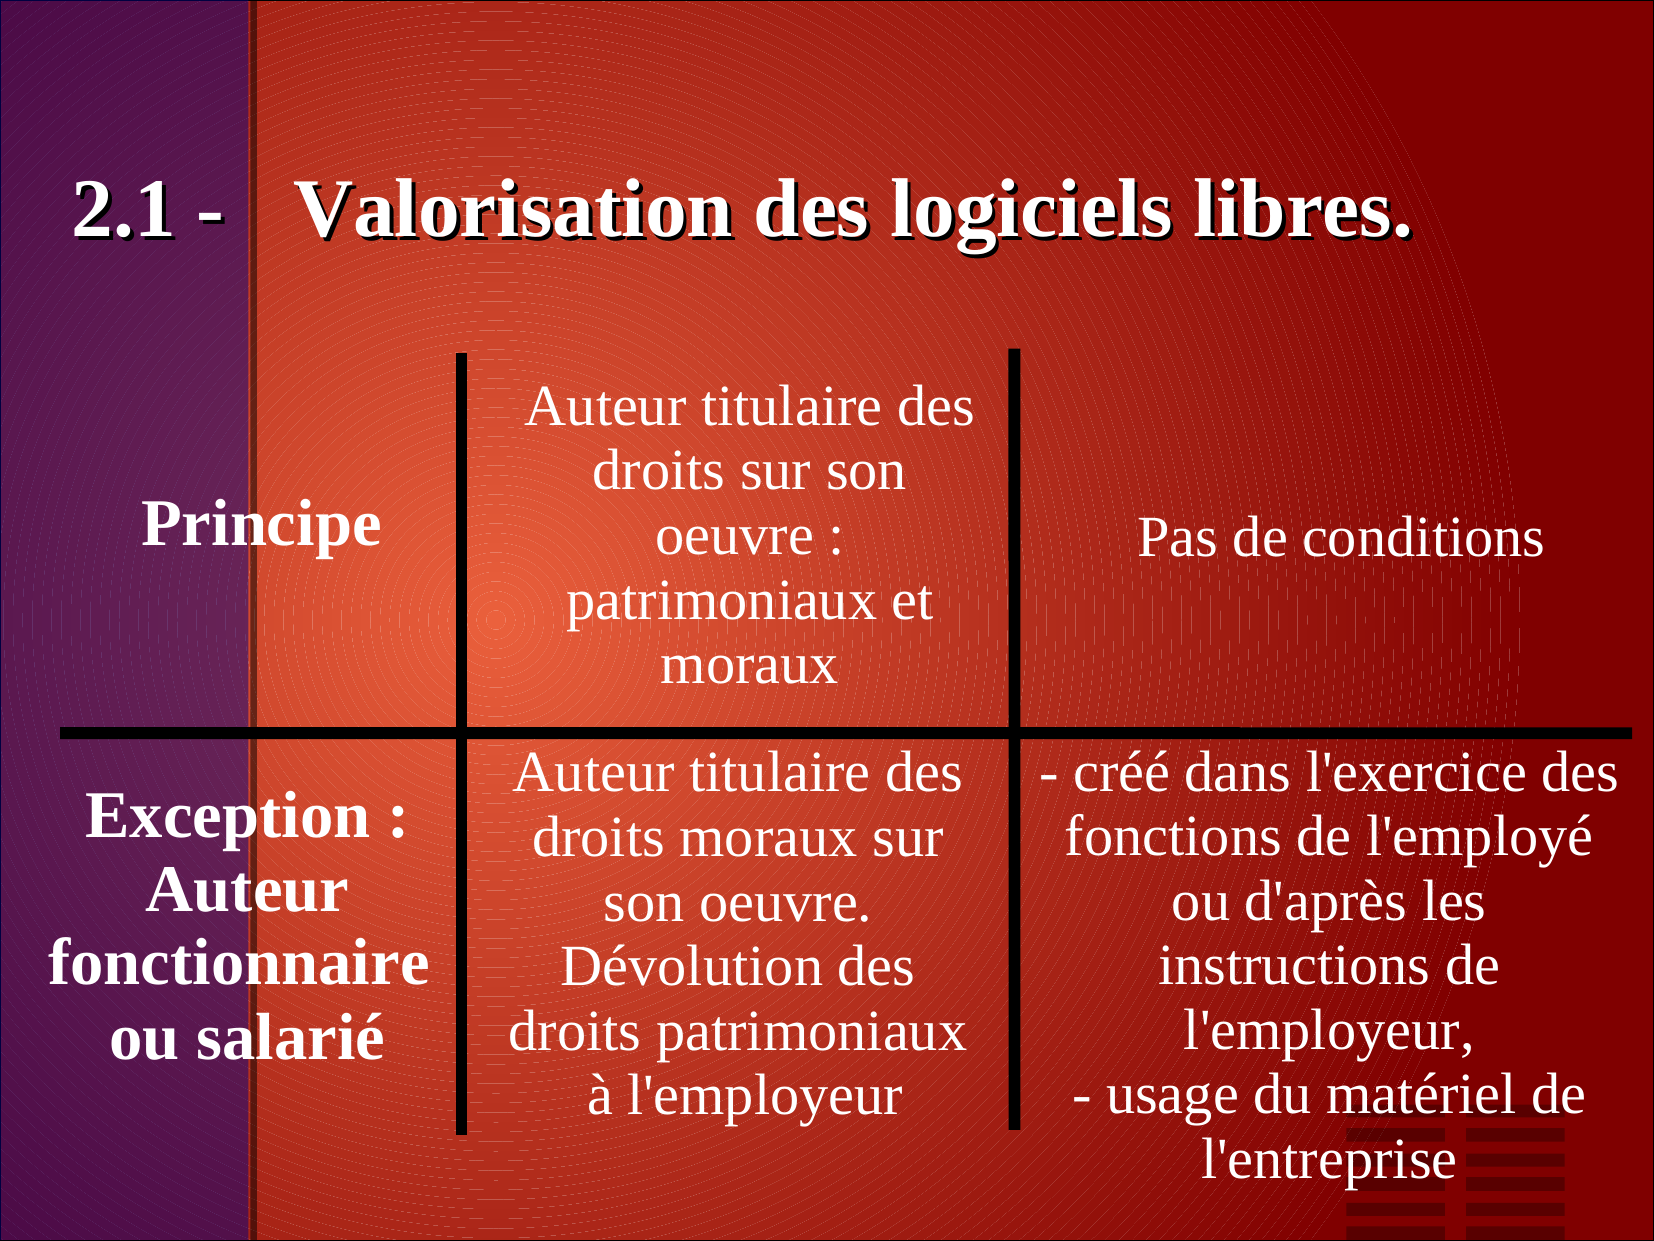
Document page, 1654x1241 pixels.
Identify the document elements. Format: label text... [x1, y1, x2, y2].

subtitle Principe [60, 439, 445, 681]
text_box Exception : Auteur fonctionnaire ou salarié [36, 765, 460, 1086]
text_box Auteur titulaire des droits sur son oeuvre : patrimoniaux et moraux [495, 355, 1005, 714]
text_box - créé dans l'exercice des fonctions de l'employé ou d'après les instructions de l'employeur, - usage du matériel de l'entreprise [1026, 724, 1633, 1207]
text_box Pas de conditions [1060, 372, 1623, 701]
text_box Auteur titulaire des droits moraux sur son oeuvre. Dévolution des droits patrimoniaux à l'employeur [495, 725, 981, 1142]
title 2.1 - Valorisation des logiciels libres. [71, 104, 1484, 313]
